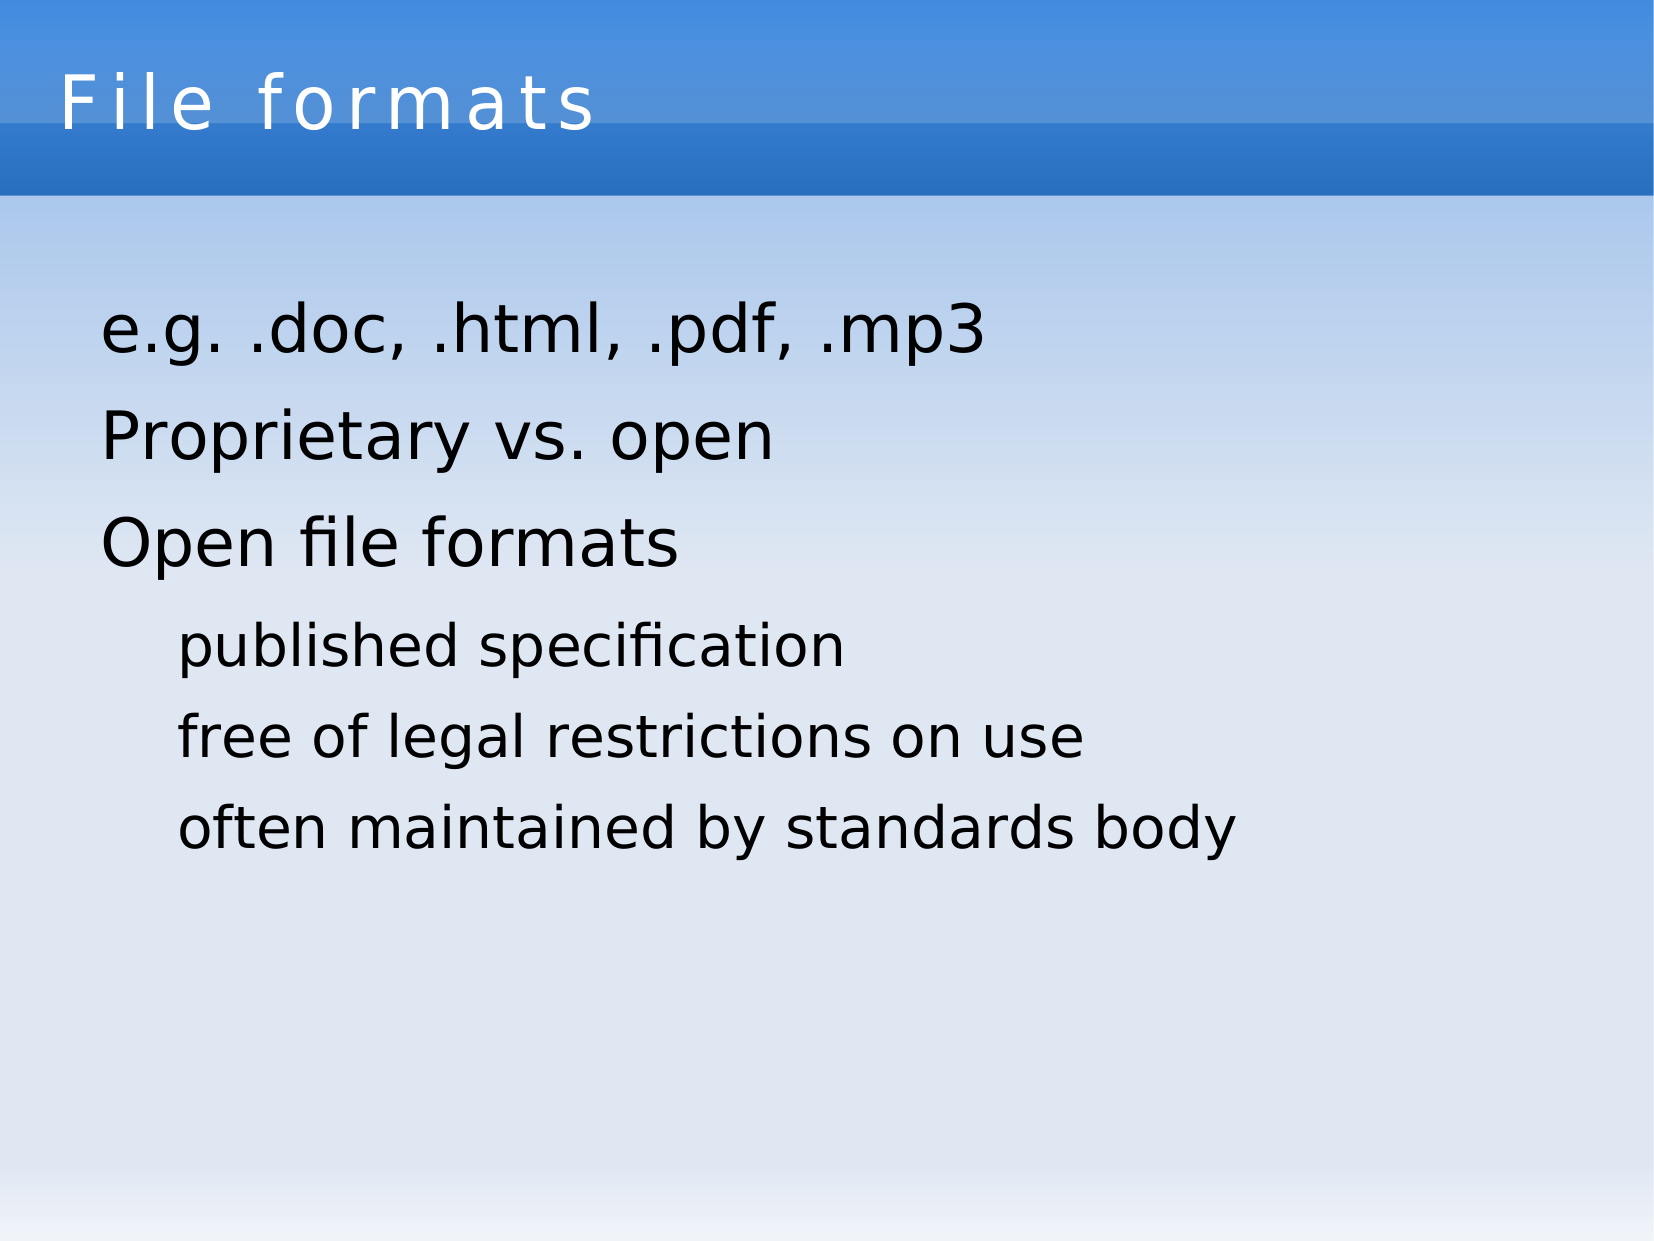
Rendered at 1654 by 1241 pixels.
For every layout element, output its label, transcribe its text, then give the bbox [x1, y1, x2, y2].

picture [0, 0, 1654, 1241]
title File formats [59, 29, 1270, 178]
list e.g. .doc, .html, .pdf, .mp3 Proprietary vs. open Open file formats published specification free of legal restrictions on use often maintained by standards body [82, 290, 1571, 1109]
